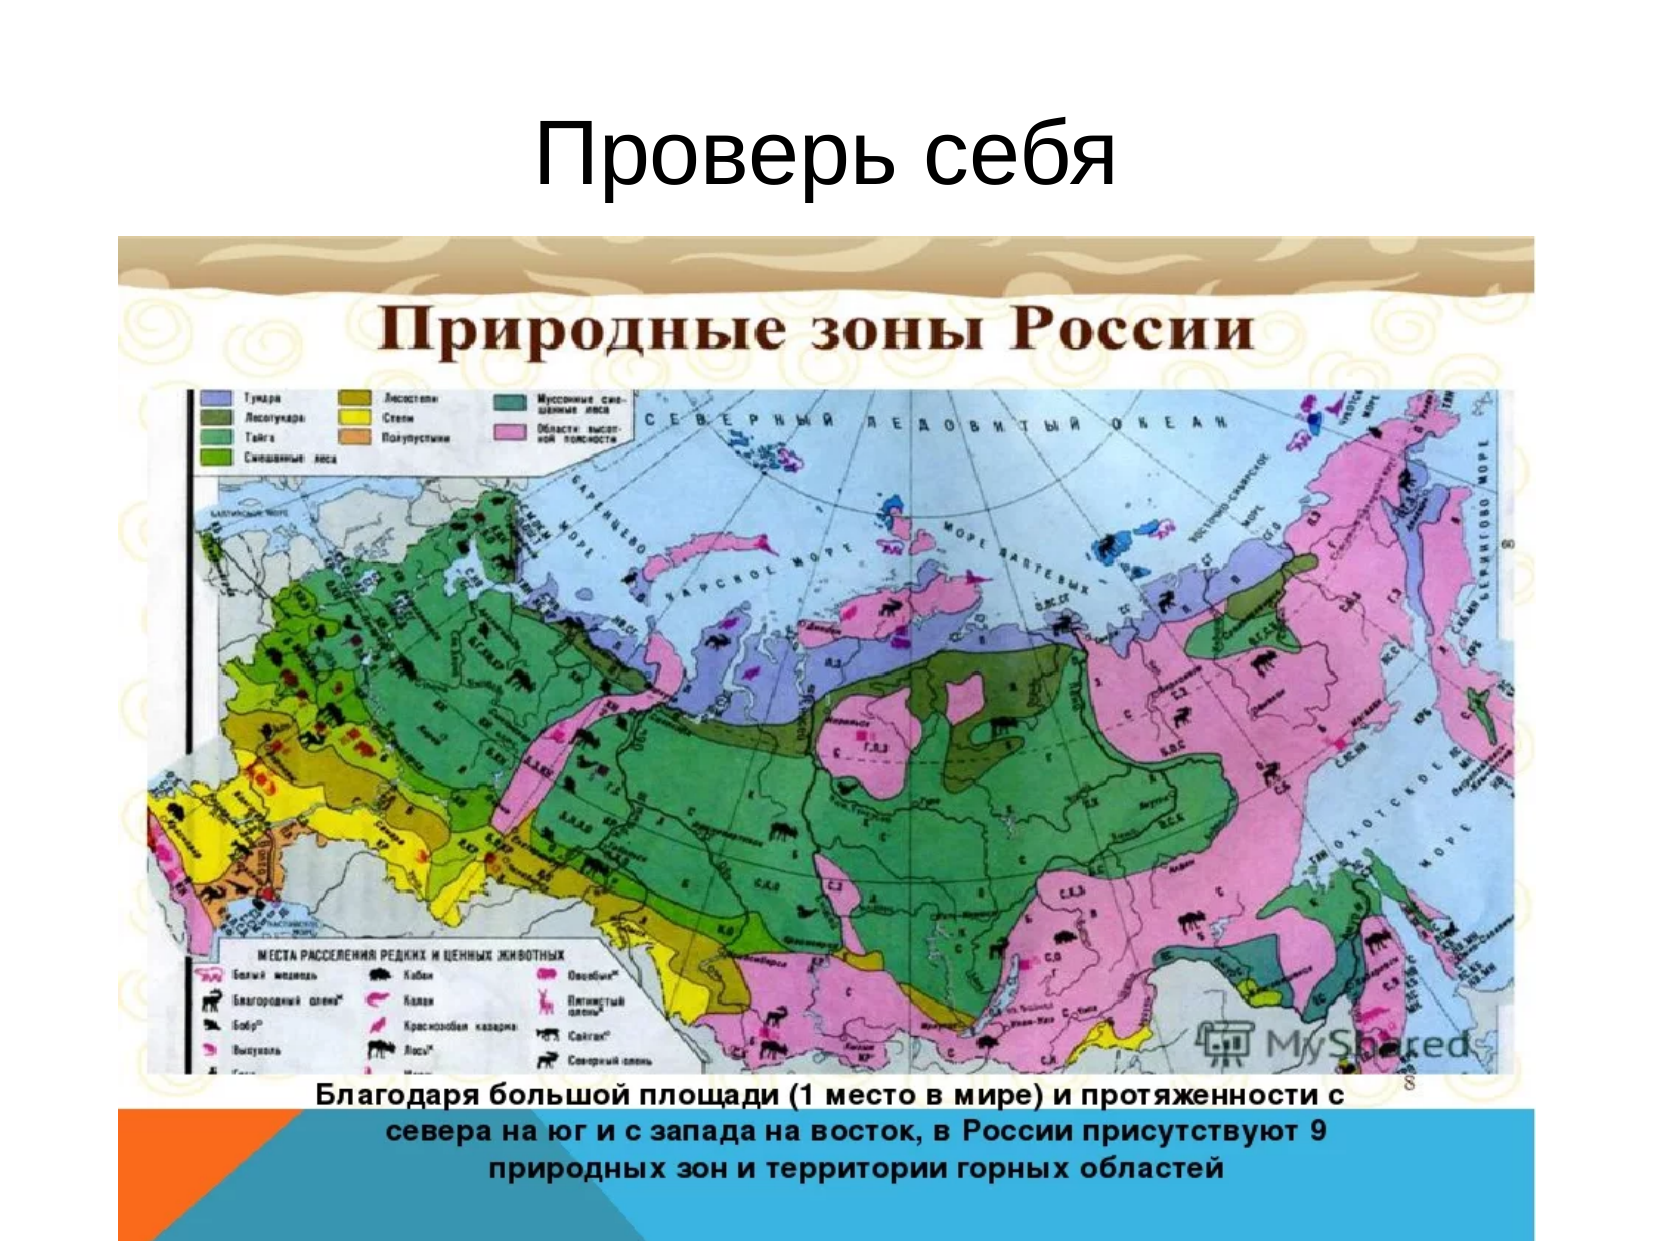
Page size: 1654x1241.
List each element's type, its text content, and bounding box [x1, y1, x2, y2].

picture [118, 236, 1536, 1241]
title Проверь себя [82, 49, 1571, 257]
